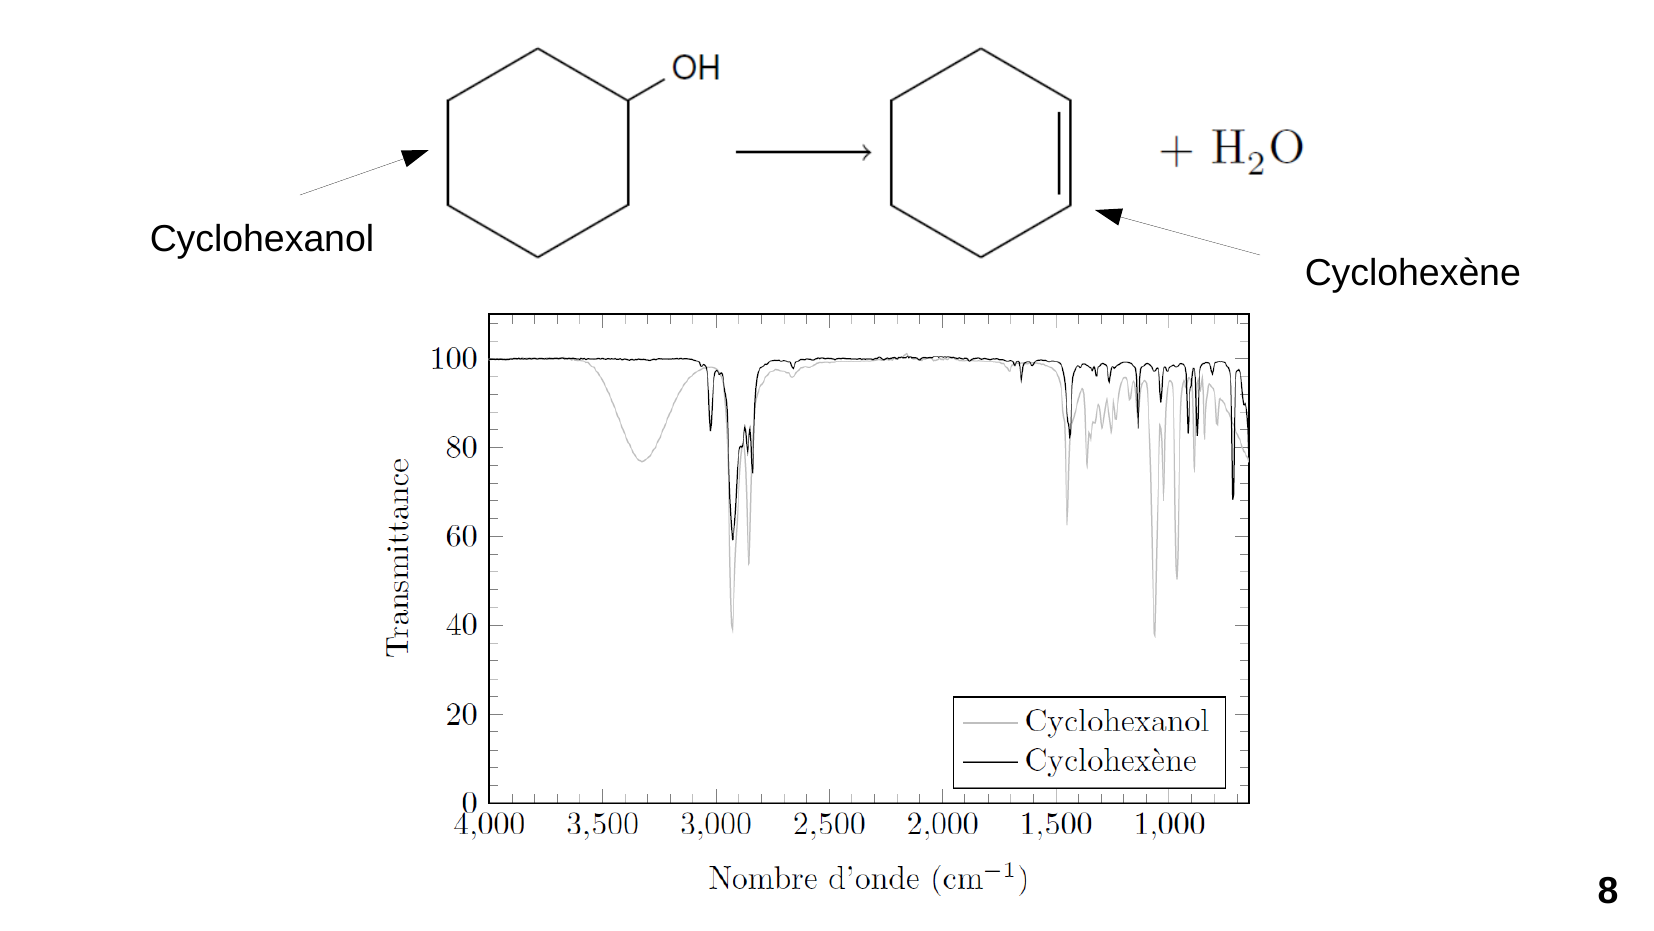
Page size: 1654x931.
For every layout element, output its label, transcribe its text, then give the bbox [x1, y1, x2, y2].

text_box Cyclohexanol [135, 210, 389, 267]
text_box 8 [1582, 862, 1634, 920]
picture [375, 7, 1321, 901]
text_box Cyclohexène [1290, 244, 1536, 301]
